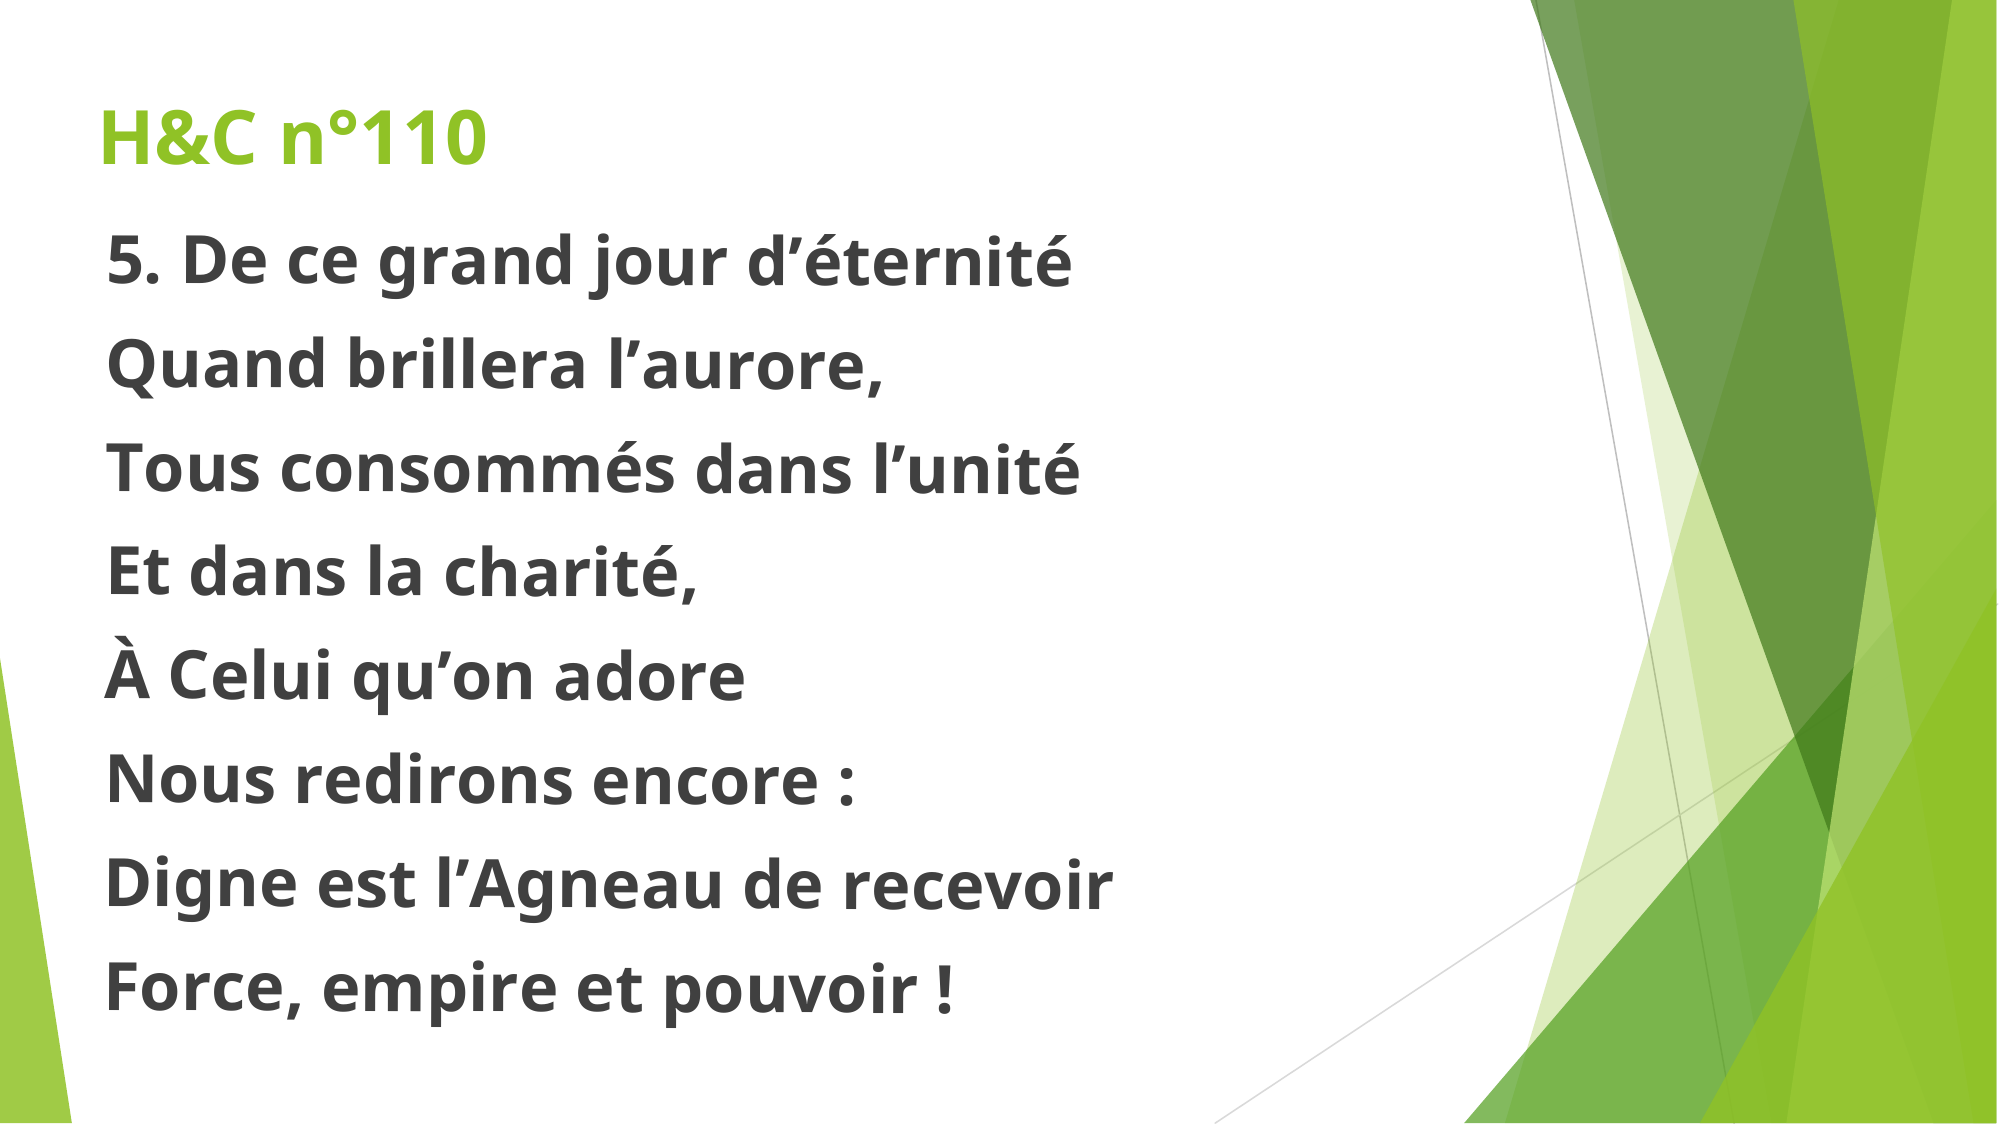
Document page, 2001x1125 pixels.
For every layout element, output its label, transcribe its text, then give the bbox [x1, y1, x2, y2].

text_box H&C n°110 [82, 82, 579, 189]
text_box 5. De ce grand jour d’éternité Quand brillera l’aurore, Tous consommés dans l’unité Et dans la charité, À Celui qu’on adore Nous redirons encore : Digne est l’Agneau de recevoir Force, empire et pouvoir ! [88, 197, 1958, 1086]
